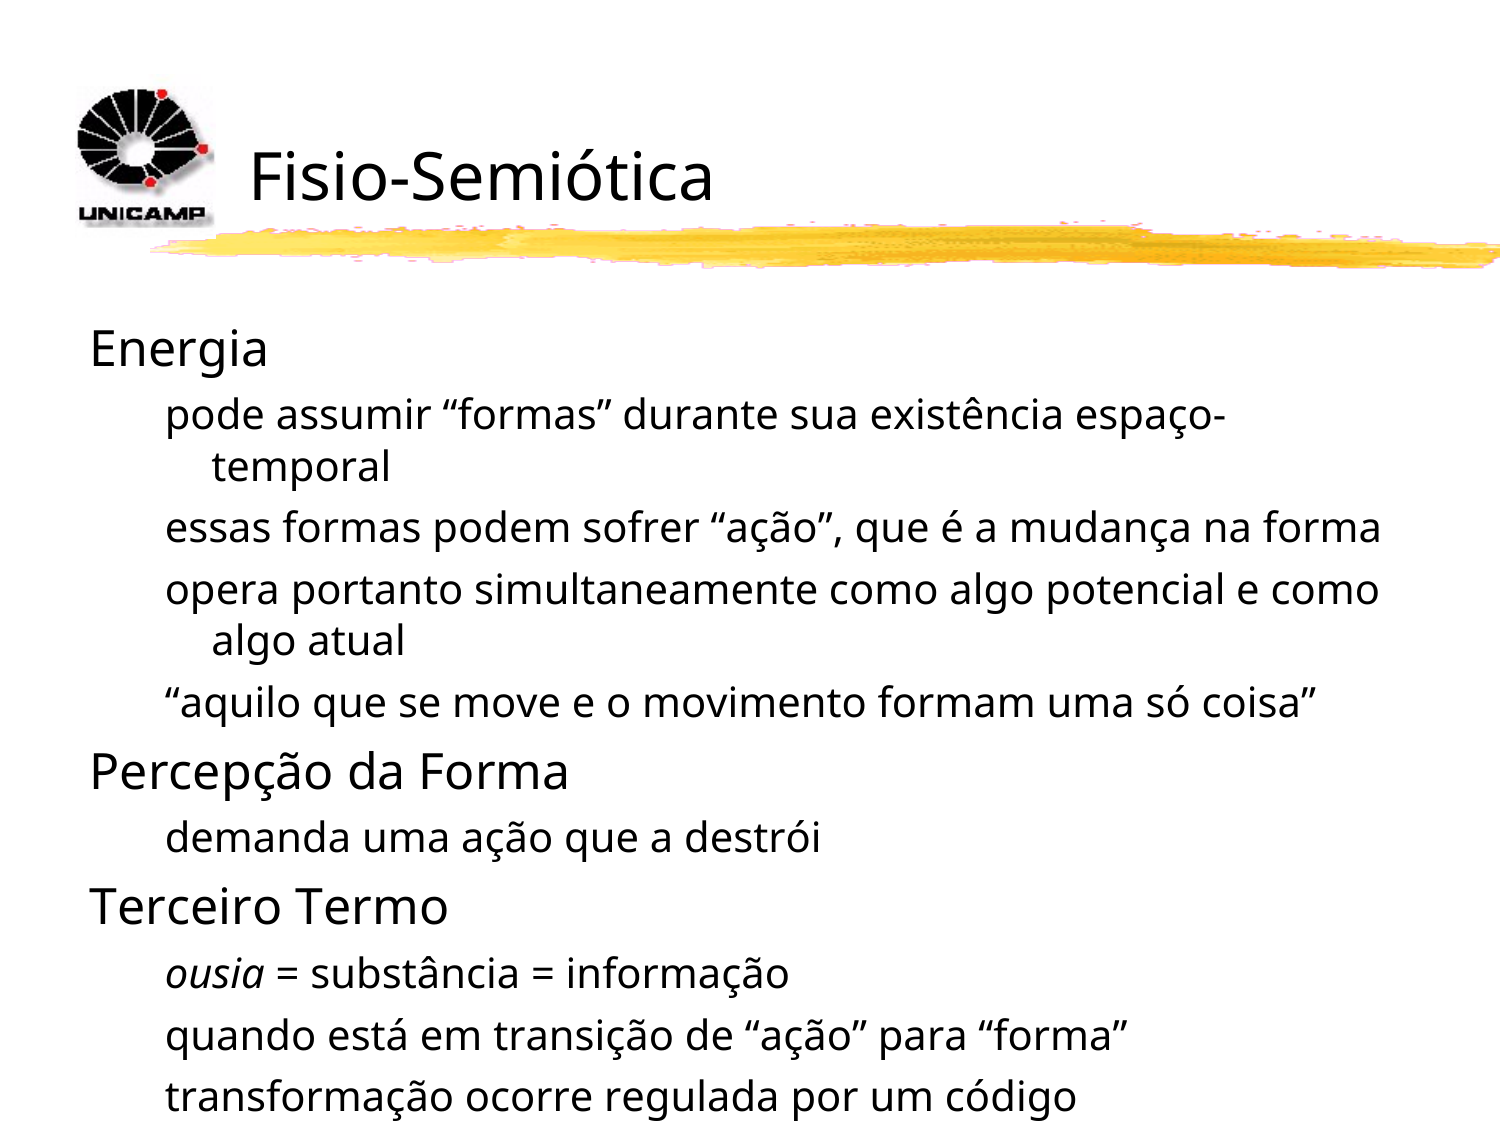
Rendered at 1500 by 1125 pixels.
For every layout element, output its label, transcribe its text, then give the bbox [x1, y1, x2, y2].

list Energia pode assumir “formas” durante sua existência espaço-temporal essas formas podem sofrer “ação”, que é a mudança na forma opera portanto simultaneamente como algo potencial e como algo atual “aquilo que se move e o movimento formam uma só coisa” Percepção da Forma demanda uma ação que a destrói Terceiro Termo ousia = substância = informação quando está em transição de “ação” para “forma” transformação ocorre regulada por um código [74, 309, 1417, 1000]
picture [75, 74, 1500, 279]
title Fisio-Semiótica [233, 37, 1434, 225]
